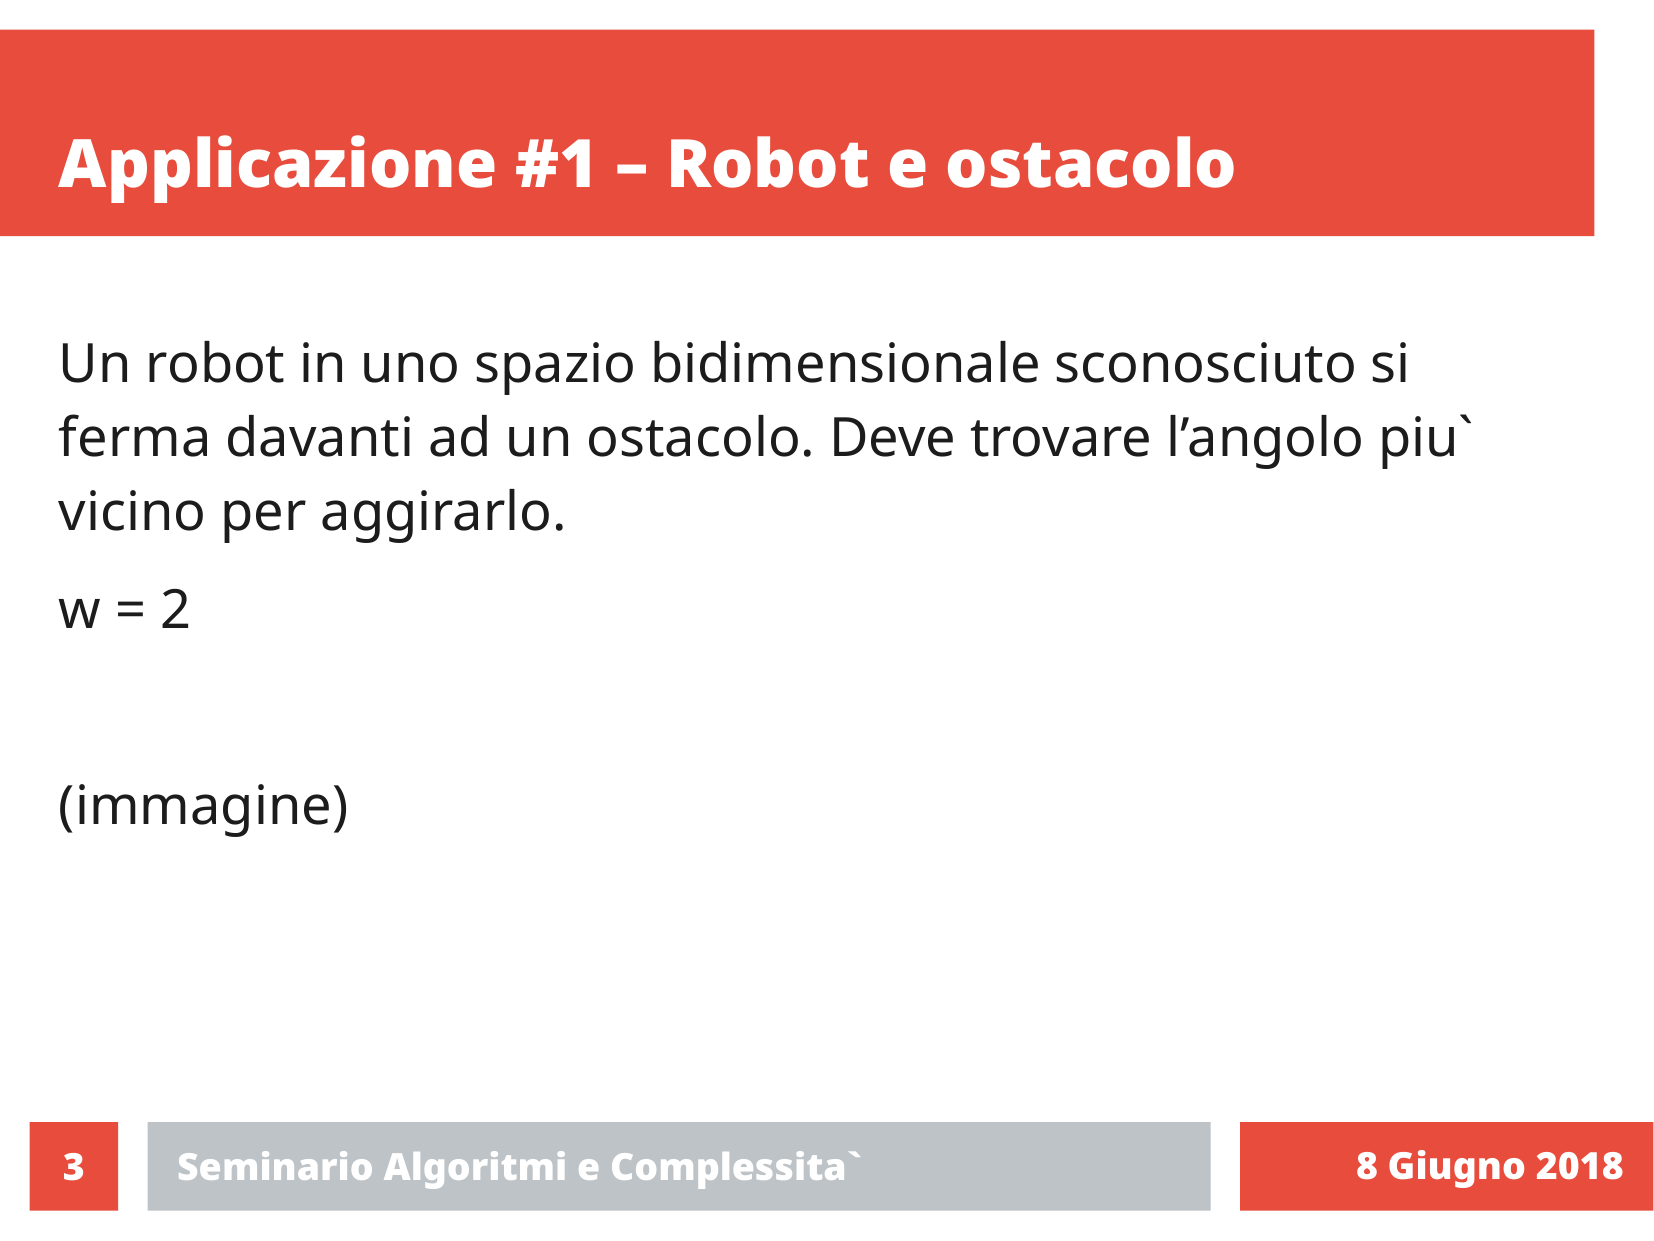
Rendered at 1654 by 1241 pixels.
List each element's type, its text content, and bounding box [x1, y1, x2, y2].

list Un robot in uno spazio bidimensionale sconosciuto si ferma davanti ad un ostacolo. Deve trovare l’angolo piu` vicino per aggirarlo. w = 2 (immagine) [59, 324, 1565, 1093]
title Applicazione #1 – Robot e ostacolo [59, 59, 1595, 207]
